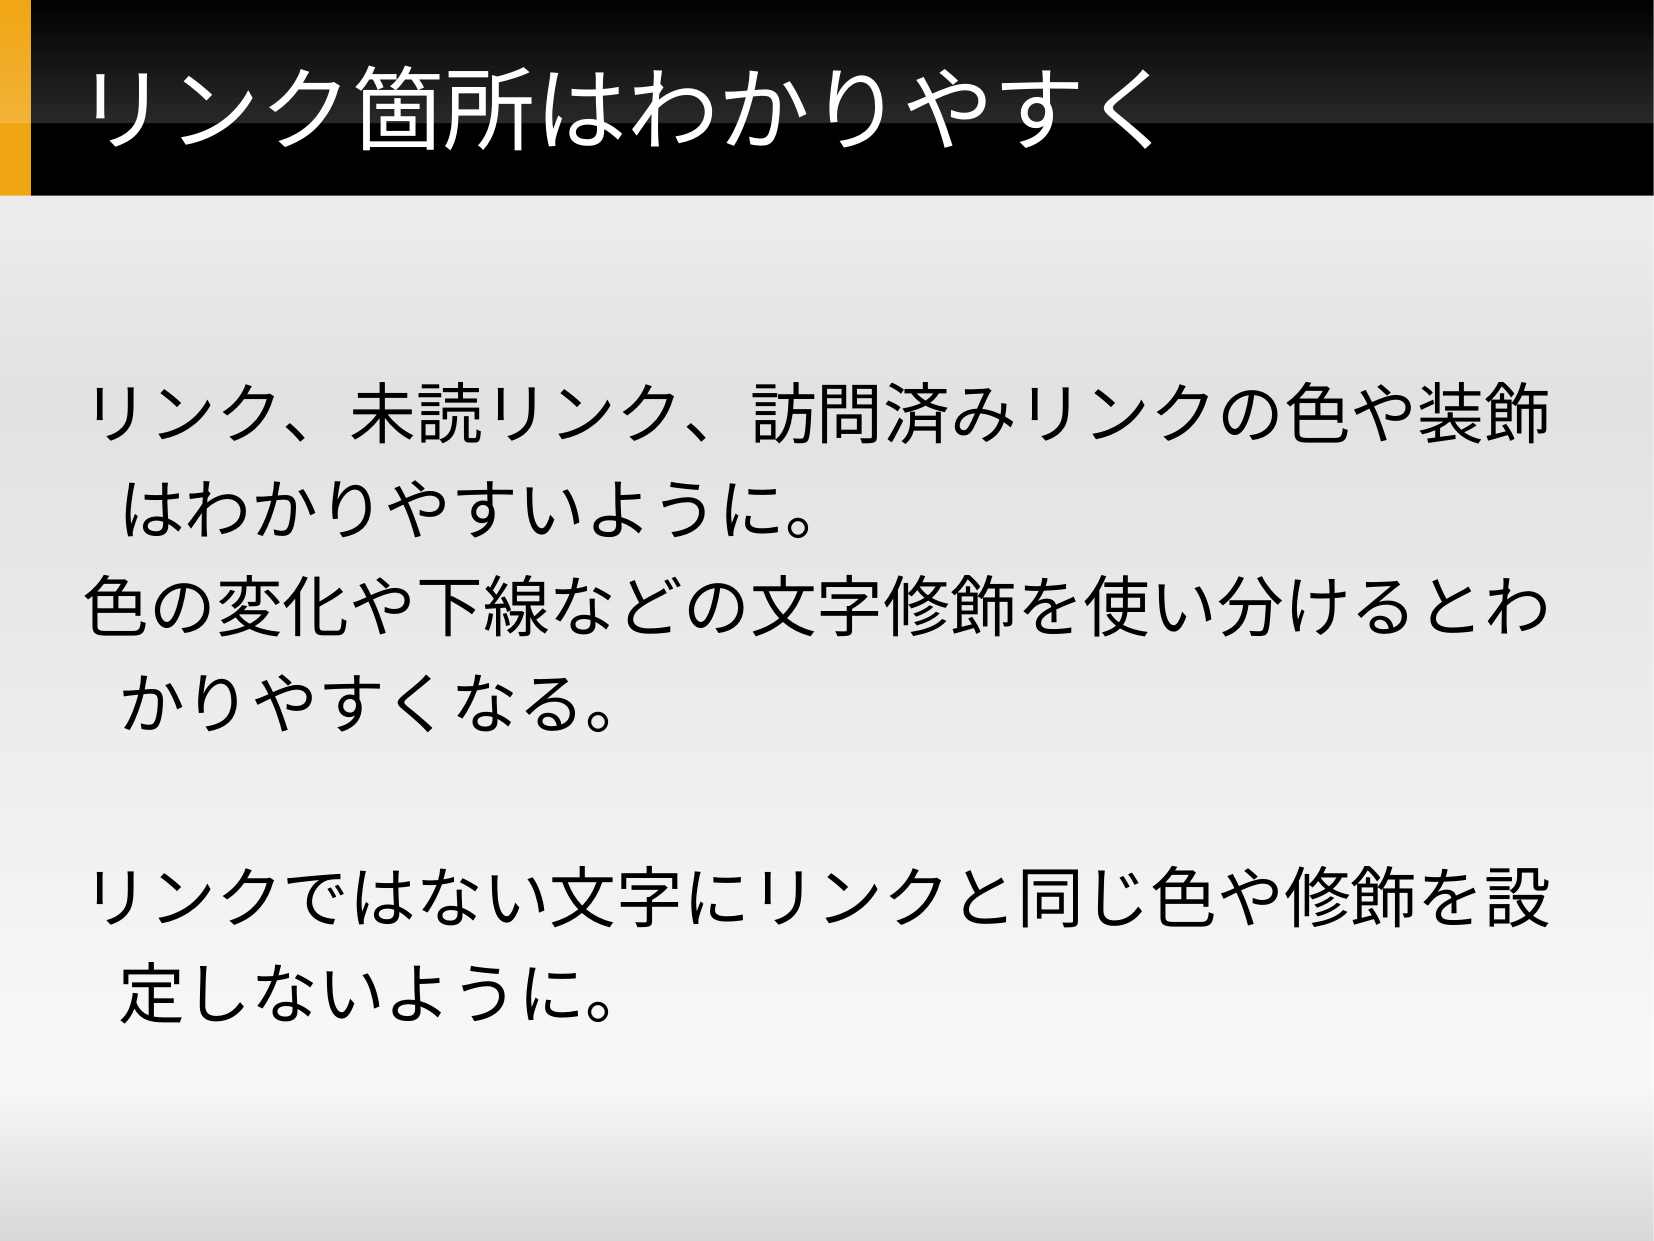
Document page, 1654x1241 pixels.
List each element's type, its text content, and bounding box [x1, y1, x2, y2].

title リンク箇所はわかりやすく [76, 0, 1565, 208]
subtitle リンク、未読リンク、訪問済みリンクの色や装飾はわかりやすいように。 色の変化や下線などの文字修飾を使い分けるとわかりやすくなる。 リンクではない文字にリンクと同じ色や修飾を設定しないように。 [82, 290, 1571, 1109]
picture [0, 0, 1654, 1241]
